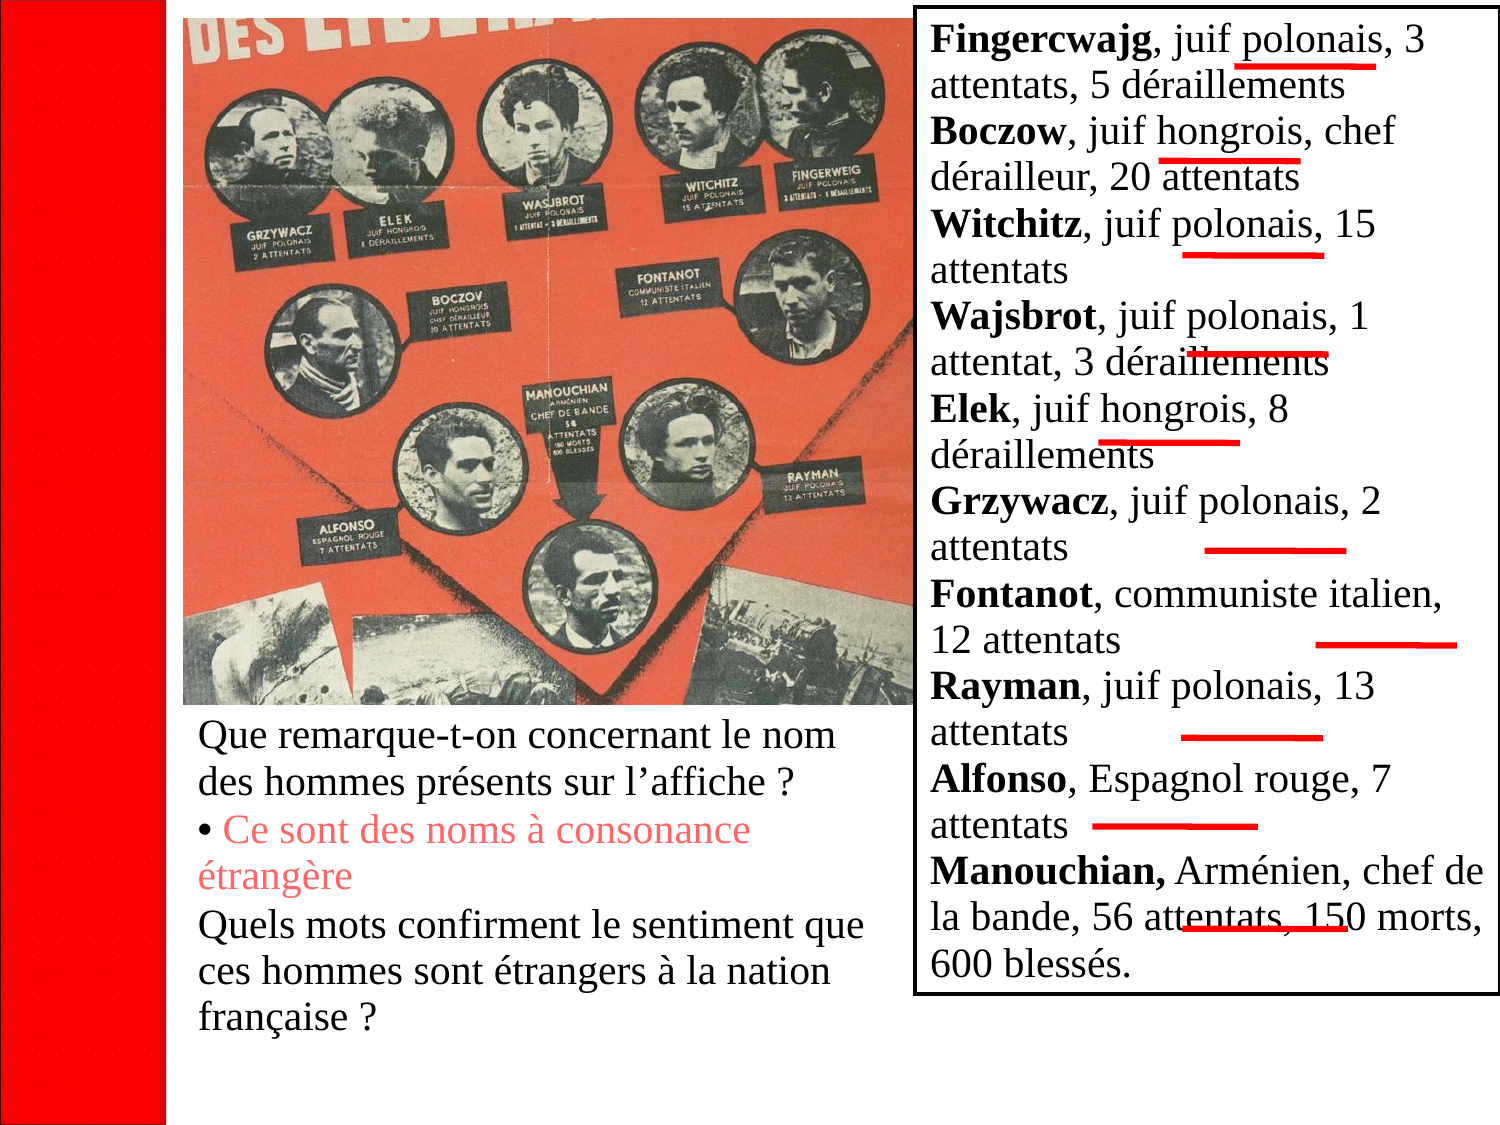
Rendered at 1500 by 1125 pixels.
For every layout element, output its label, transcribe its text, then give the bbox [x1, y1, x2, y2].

text_box Quels mots confirment le sentiment que ces hommes sont étrangers à la nation française ? [183, 893, 904, 1048]
text_box Que remarque-t-on concernant le nom des hommes présents sur l’affiche ? [183, 704, 916, 813]
picture [183, 19, 915, 704]
text_box Ce sont des noms à consonance étrangère [183, 798, 774, 893]
text_box Fingercwajg, juif polonais, 3 attentats, 5 déraillements Boczow, juif hongrois, chef dérailleur, 20 attentats Witchitz, juif polonais, 15 attentats Wajsbrot, juif polonais, 1 attentat, 3 déraillements Elek, juif hongrois, 8 déraillements Grzywacz, juif polonais, 2 attentats Fontanot, communiste italien, 12 attentats Rayman, juif polonais, 13 attentats Alfonso, Espagnol rouge, 7 attentats Manouchian, Arménien, chef de la bande, 56 attentats, 150 morts, 600 blessés. [915, 7, 1500, 994]
